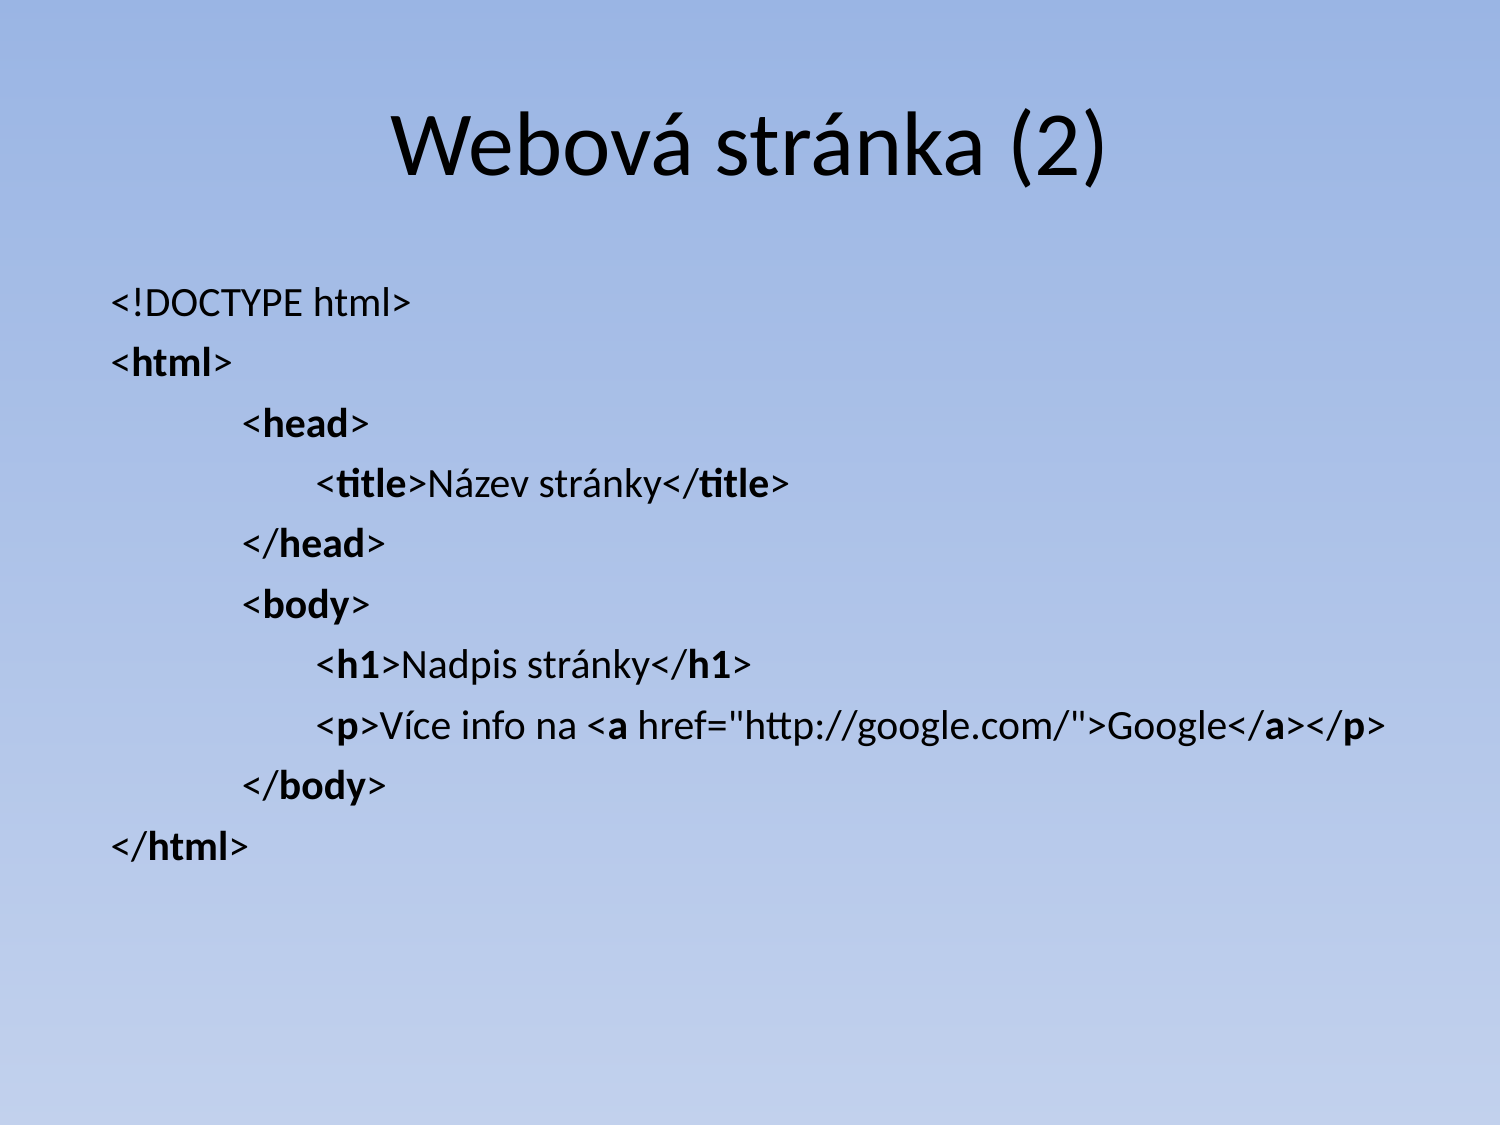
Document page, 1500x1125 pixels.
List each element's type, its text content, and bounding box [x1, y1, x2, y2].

list <!DOCTYPE html> <html> <head> <title>Název stránky</title> </head> <body> <h1>Nadpis stránky</h1> <p>Více info na <a href="http://google.com/">Google</a></p> </body> </html> [76, 267, 1427, 1010]
title Webová stránka (2) [75, 45, 1426, 233]
